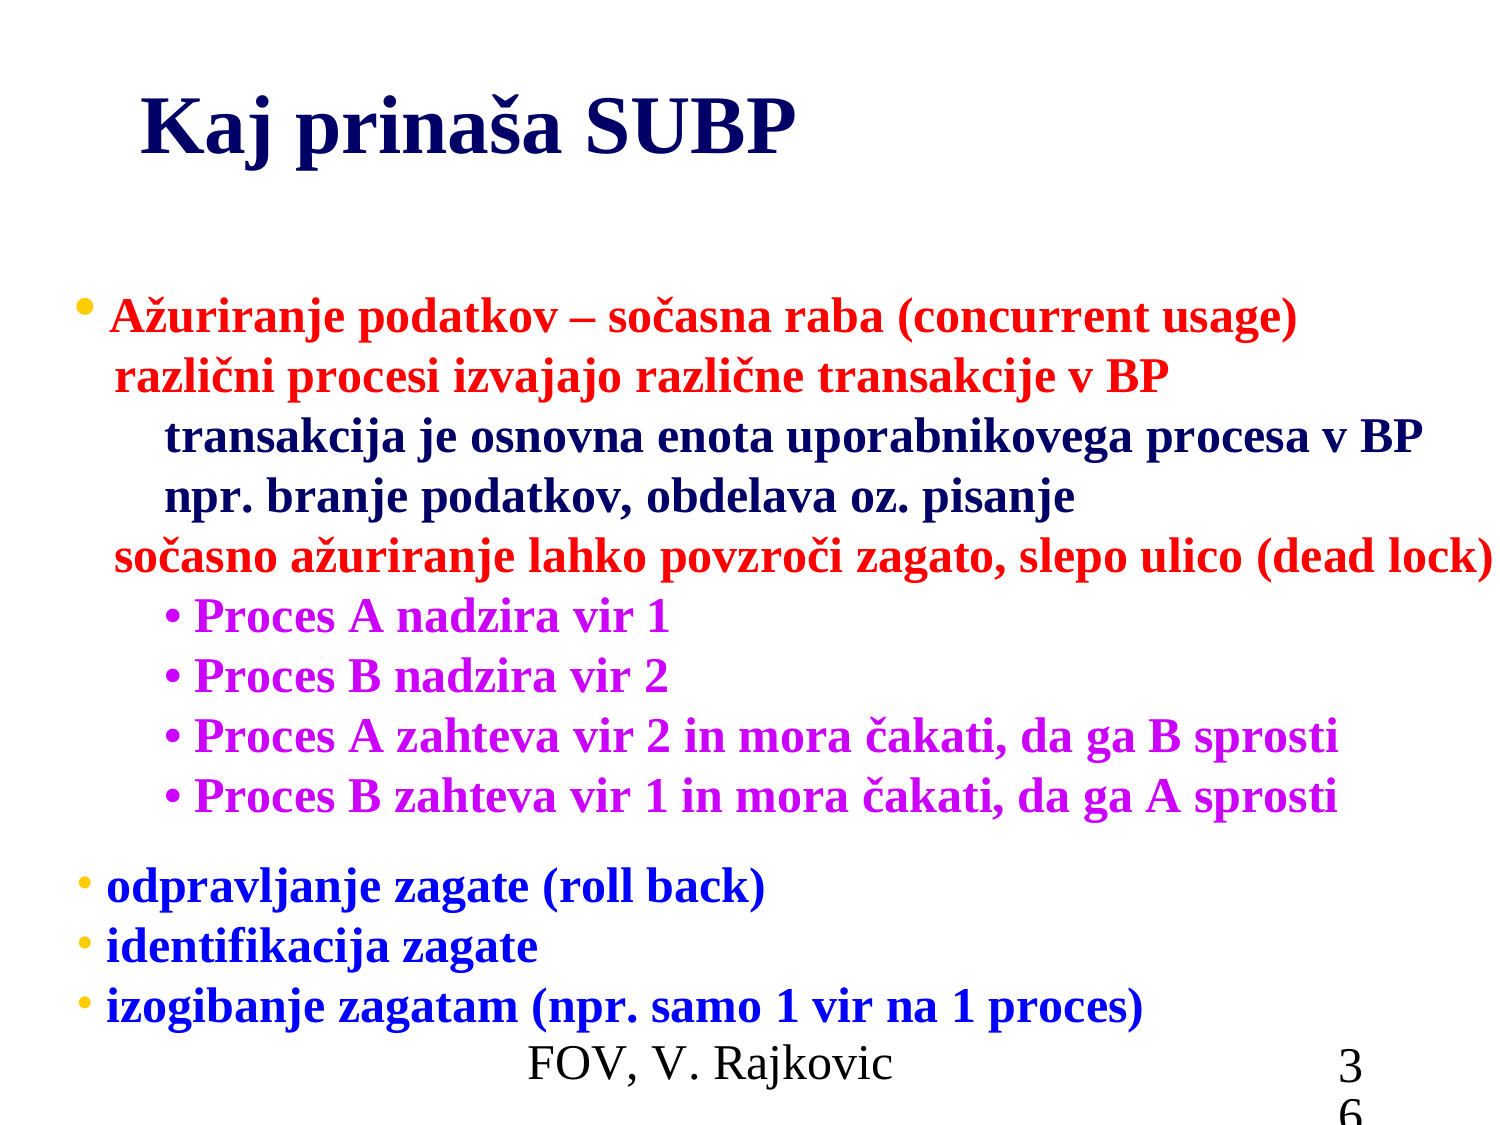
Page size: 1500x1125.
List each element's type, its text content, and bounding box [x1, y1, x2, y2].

text_box Kaj prinaša SUBP [125, 62, 813, 178]
text_box Ažuriranje podatkov – sočasna raba (concurrent usage) različni procesi izvajajo različne transakcije v BP transakcija je osnovna enota uporabnikovega procesa v BP npr. branje podatkov, obdelava oz. pisanje sočasno ažuriranje lahko povzroči zagato, slepo ulico (dead lock) • Proces A nadzira vir 1 • Proces B nadzira vir 2 • Proces A zahteva vir 2 in mora čakati, da ga B sprosti • Proces B zahteva vir 1 in mora čakati, da ga A sprosti odpravljanje zagate (roll back) identifikacija zagate izogibanje zagatam (npr. samo 1 vir na 1 proces) [0, 275, 1500, 1041]
